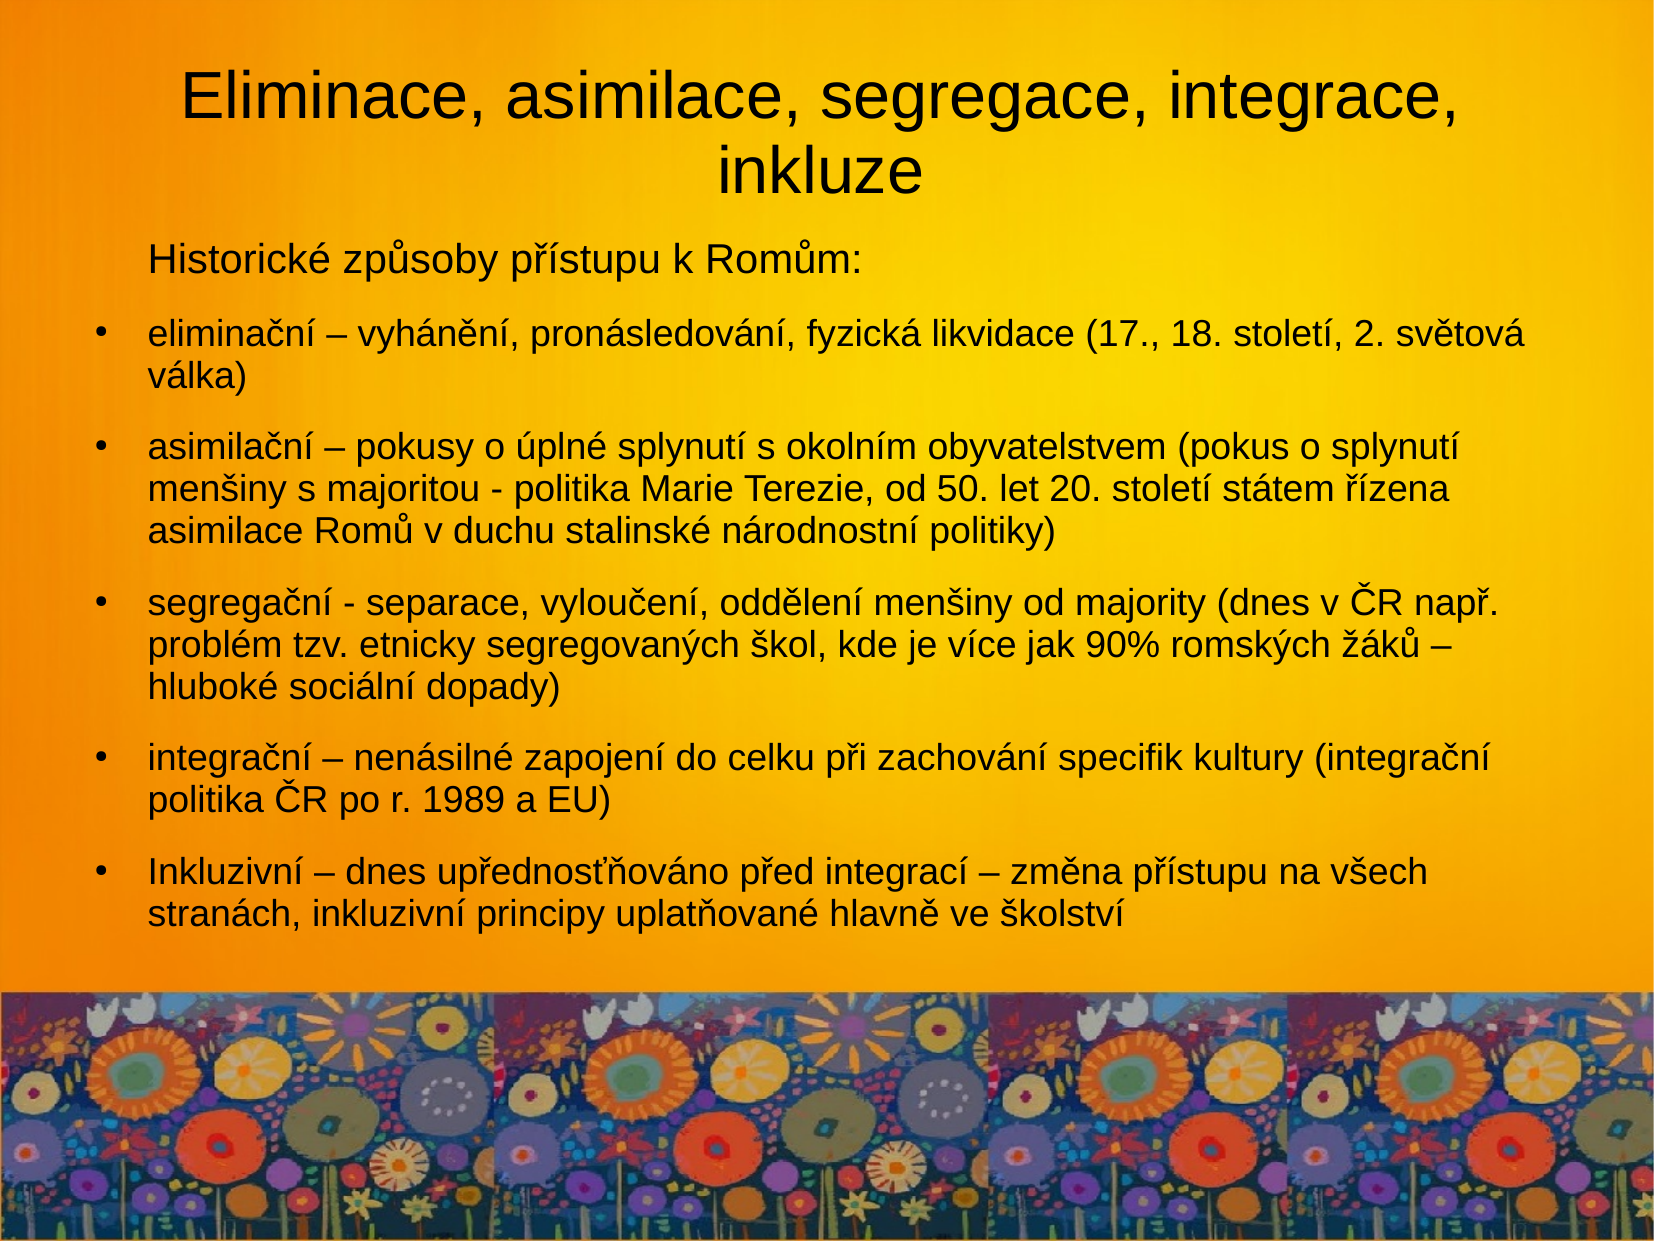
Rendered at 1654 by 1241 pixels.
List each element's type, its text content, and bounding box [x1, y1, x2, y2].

title Eliminace, asimilace, segregace, integrace, inkluze [76, 29, 1565, 236]
picture [0, 0, 1654, 1241]
list Historické způsoby přístupu k Romům: eliminační – vyhánění, pronásledování, fyzická likvidace (17., 18. století, 2. světová válka) asimilační – pokusy o úplné splynutí s okolním obyvatelstvem (pokus o splynutí menšiny s majoritou - politika Marie Terezie, od 50. let 20. století státem řízena asimilace Romů v duchu stalinské národnostní politiky) segregační - separace, vyloučení, oddělení menšiny od majority (dnes v ČR např. problém tzv. etnicky segregovaných škol, kde je více jak 90% romských žáků – hluboké sociální dopady) integrační – nenásilné zapojení do celku při zachování specifik kultury (integrační politika ČR po r. 1989 a EU) Inkluzivní – dnes upřednosťňováno před integrací – změna přístupu na všech stranách, inkluzivní principy uplatňované hlavně ve školství [76, 236, 1565, 1055]
